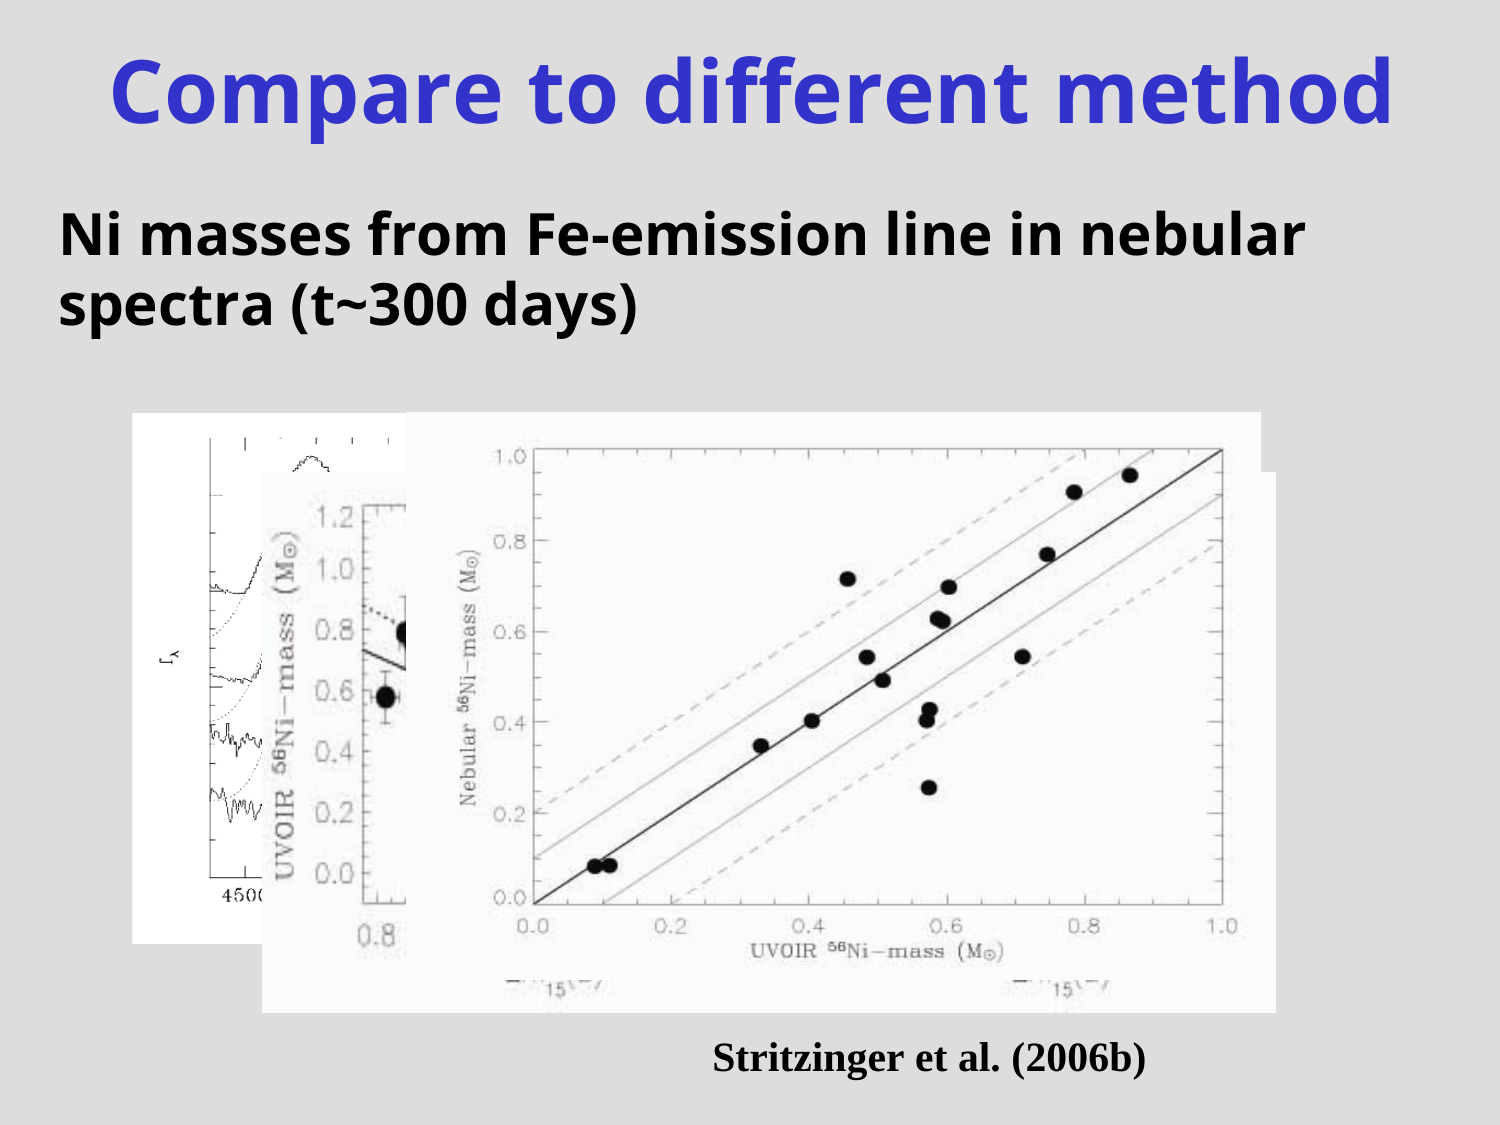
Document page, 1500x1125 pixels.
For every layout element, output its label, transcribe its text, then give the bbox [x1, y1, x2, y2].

picture [132, 412, 1276, 1013]
text_box Stritzinger et al. (2006b) [697, 1022, 1276, 1088]
text_box Ni masses from Fe-emission line in nebular spectra (t~300 days) [43, 189, 1500, 345]
text_box Compare to different method [32, 35, 1474, 152]
